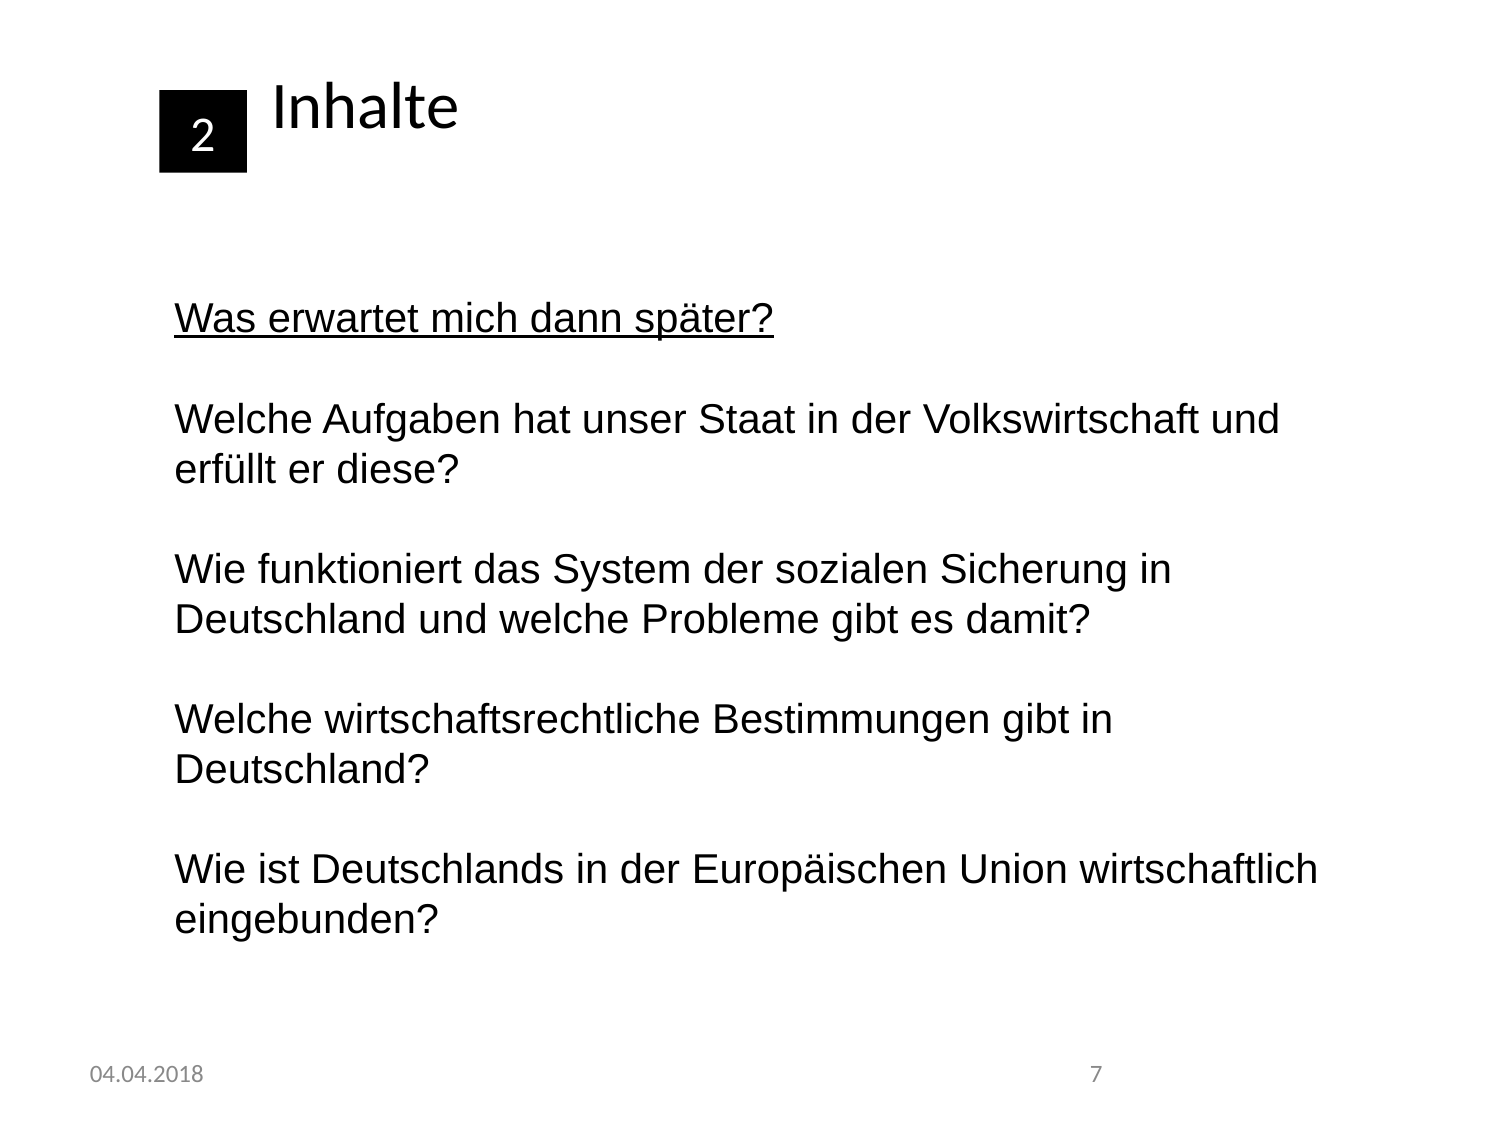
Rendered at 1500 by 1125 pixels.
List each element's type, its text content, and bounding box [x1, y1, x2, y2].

text_box 04.04.2018 [74, 1042, 426, 1103]
text_box Inhalte [256, 54, 1471, 221]
text_box Was erwartet mich dann später? Welche Aufgaben hat unser Staat in der Volkswirtschaft und erfüllt er diese? Wie funktioniert das System der sozialen Sicherung in Deutschland und welche Probleme gibt es damit? Welche wirtschaftsrechtliche Bestimmungen gibt in Deutschland? Wie ist Deutschlands in der Europäischen Union wirtschaftlich eingebunden? [159, 283, 1374, 956]
text_box 2 [159, 90, 247, 173]
